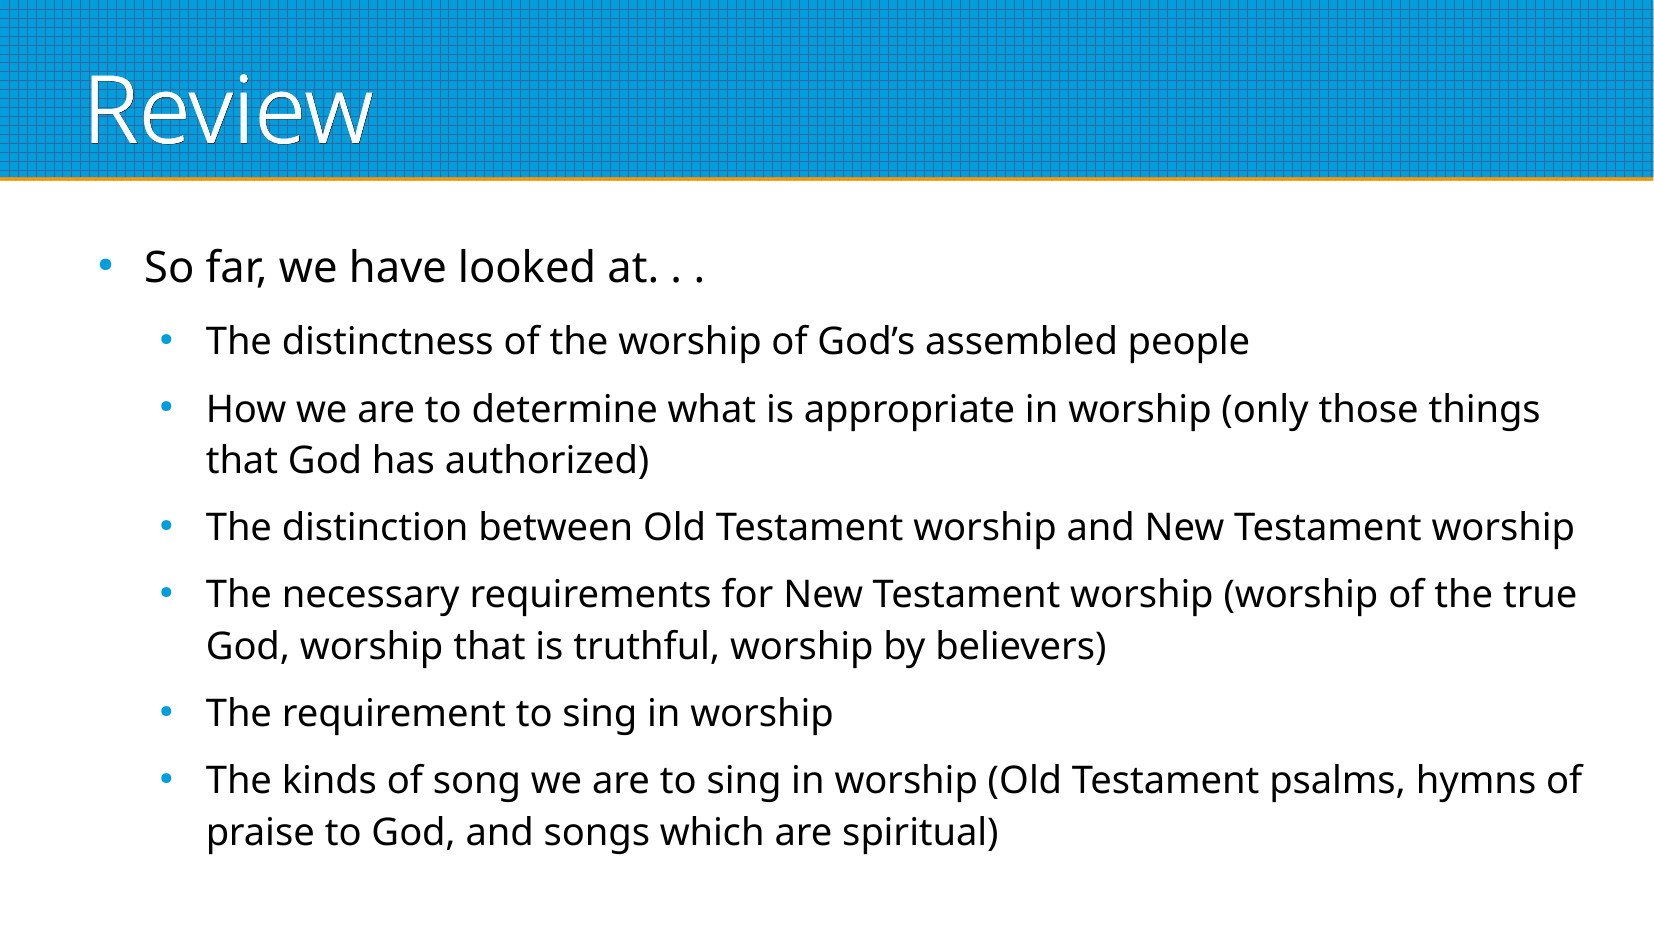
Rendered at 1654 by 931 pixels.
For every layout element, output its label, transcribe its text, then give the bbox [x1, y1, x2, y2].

title Review [82, 14, 1571, 171]
list So far, we have looked at. . . The distinctness of the worship of God’s assembled people How we are to determine what is appropriate in worship (only those things that God has authorized) The distinction between Old Testament worship and New Testament worship The necessary requirements for New Testament worship (worship of the true God, worship that is truthful, worship by believers) The requirement to sing in worship The kinds of song we are to sing in worship (Old Testament psalms, hymns of praise to God, and songs which are spiritual) [82, 236, 1613, 863]
